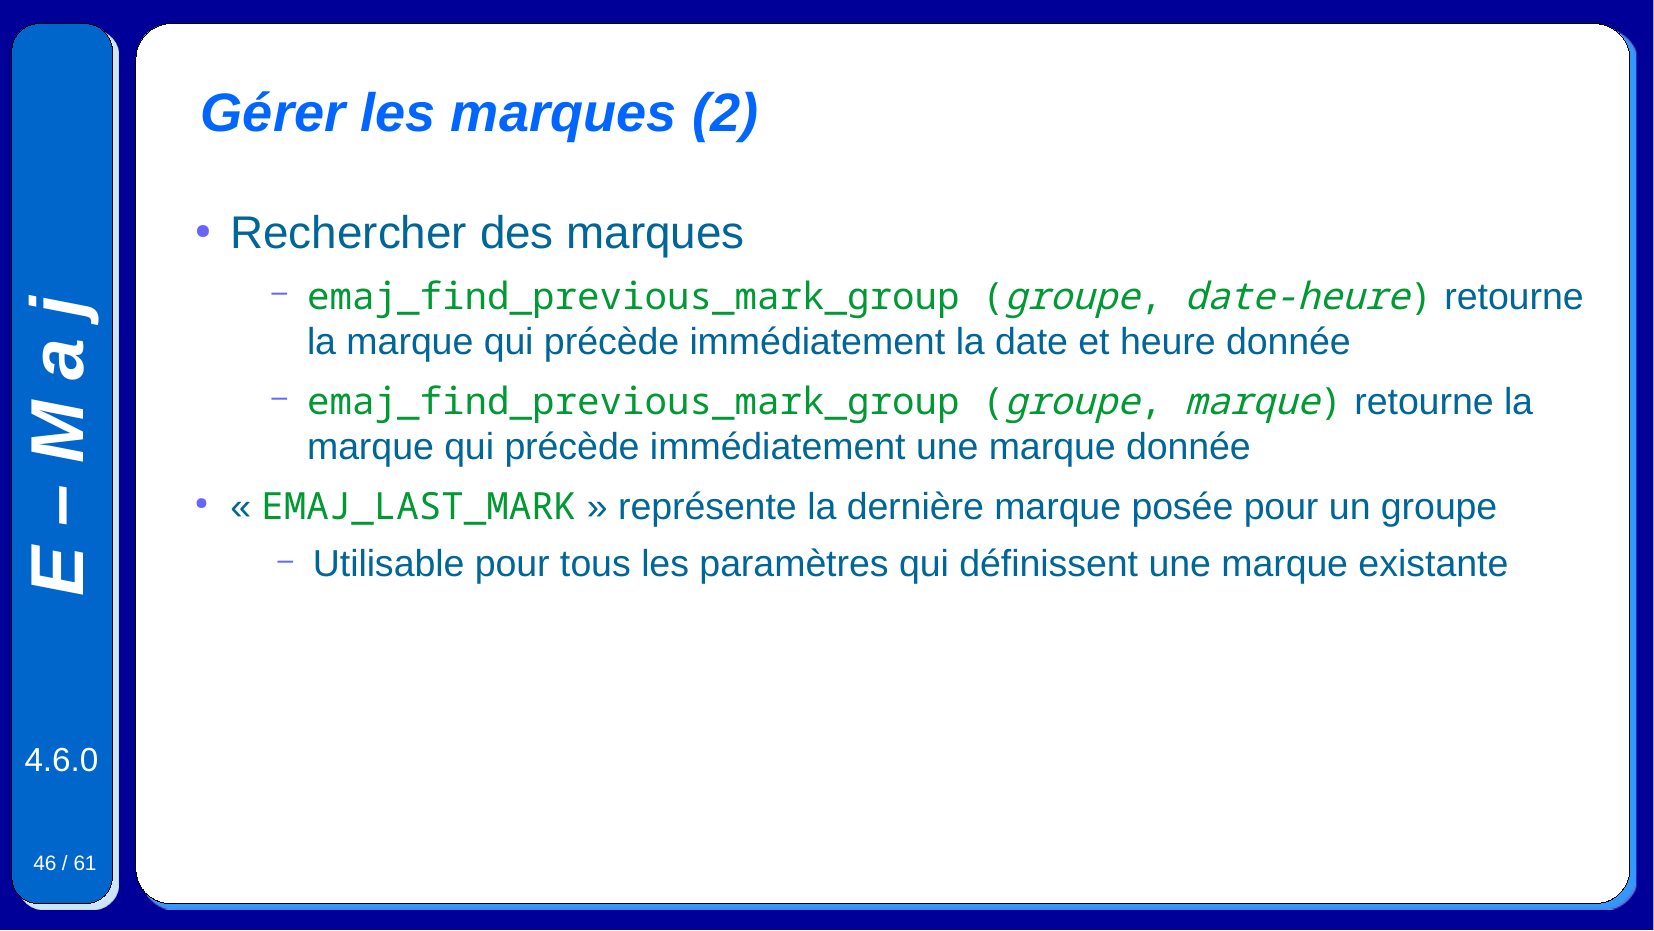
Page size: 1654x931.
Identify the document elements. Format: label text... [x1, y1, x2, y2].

title Gérer les marques (2) [200, 34, 1575, 191]
list Rechercher des marques emaj_find_previous_mark_group (groupe, date-heure) retourne la marque qui précède immédiatement la date et heure donnée emaj_find_previous_mark_group (groupe, marque) retourne la marque qui précède immédiatement une marque donnée « EMAJ_LAST_MARK » représente la dernière marque posée pour un groupe Utilisable pour tous les paramètres qui définissent une marque existante [177, 206, 1587, 827]
